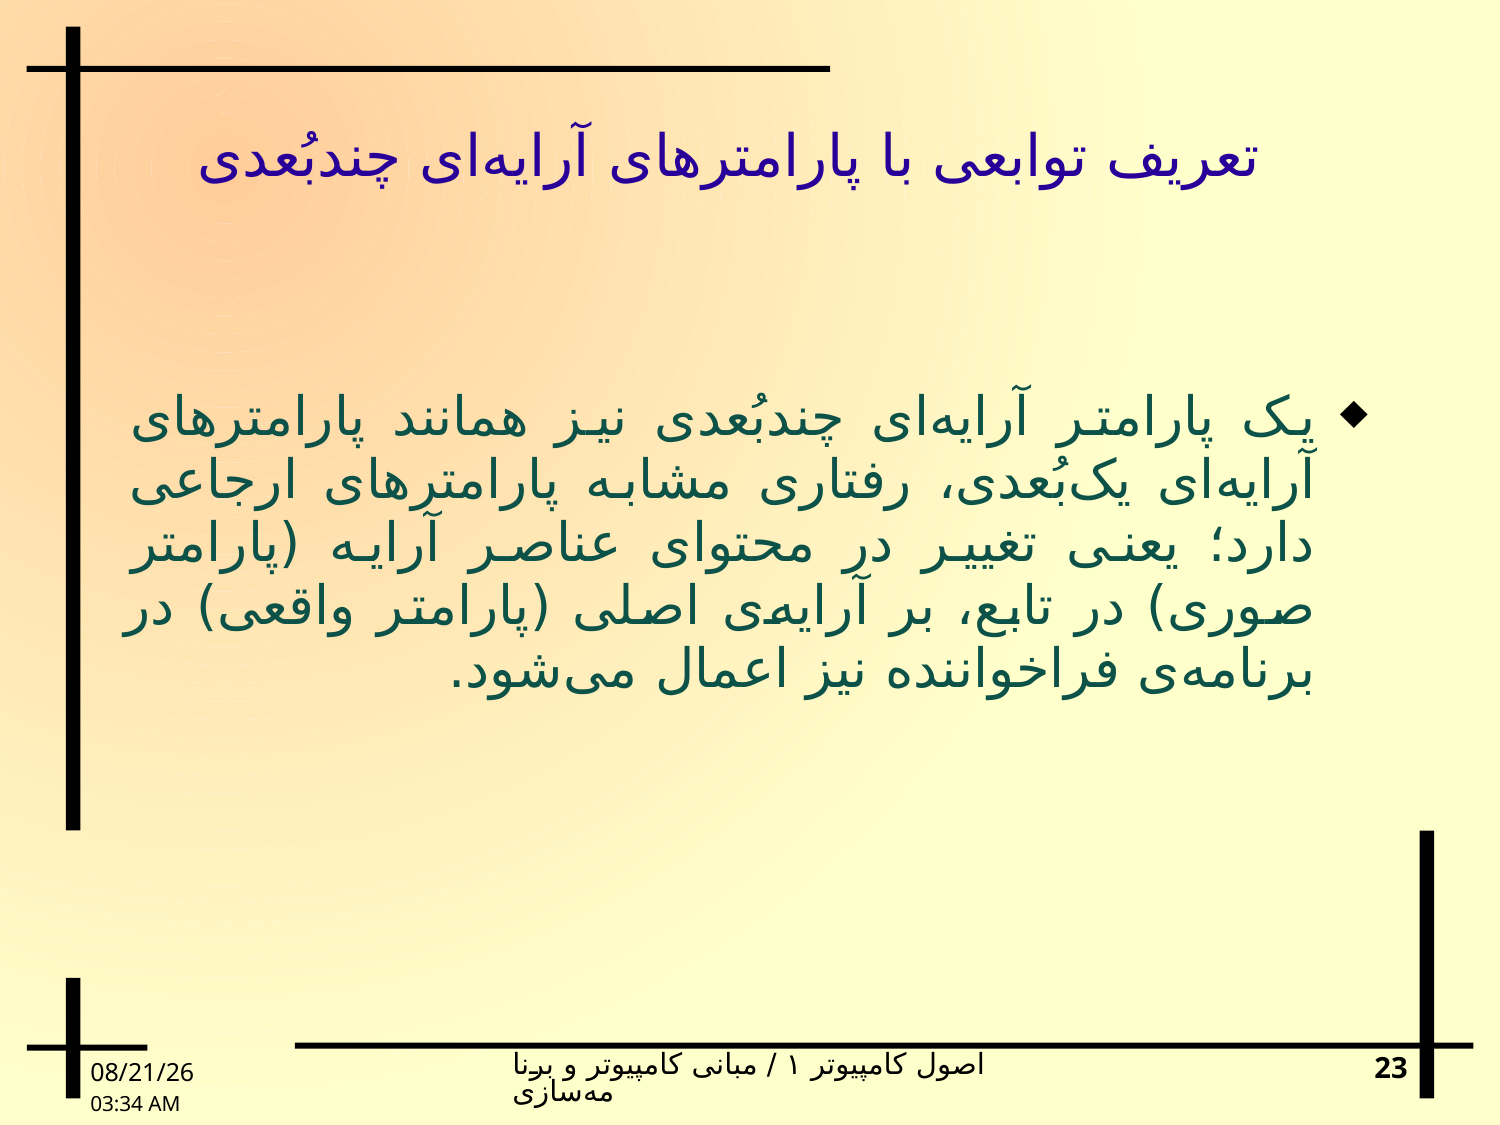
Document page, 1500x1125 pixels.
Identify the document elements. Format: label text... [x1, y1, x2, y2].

title تعریف توابعی با پارامترهای آرایه‌ای چندبُعدی [113, 96, 1344, 217]
list یک پارامتر آرایه‌ای چندبُعدی نیز همانند پارامترهای آرایه‌ای یک‌بُعدی، رفتاری مشابه پارامترهای ارجاعی دارد؛ یعنی تغییر در محتوای عناصر آرایه (پارامتر صوری) در تابع، بر آرایه‌ی اصلی (پارامتر واقعی) در برنامه‌ی فراخواننده نیز اعمال می‌شود. [120, 384, 1440, 725]
